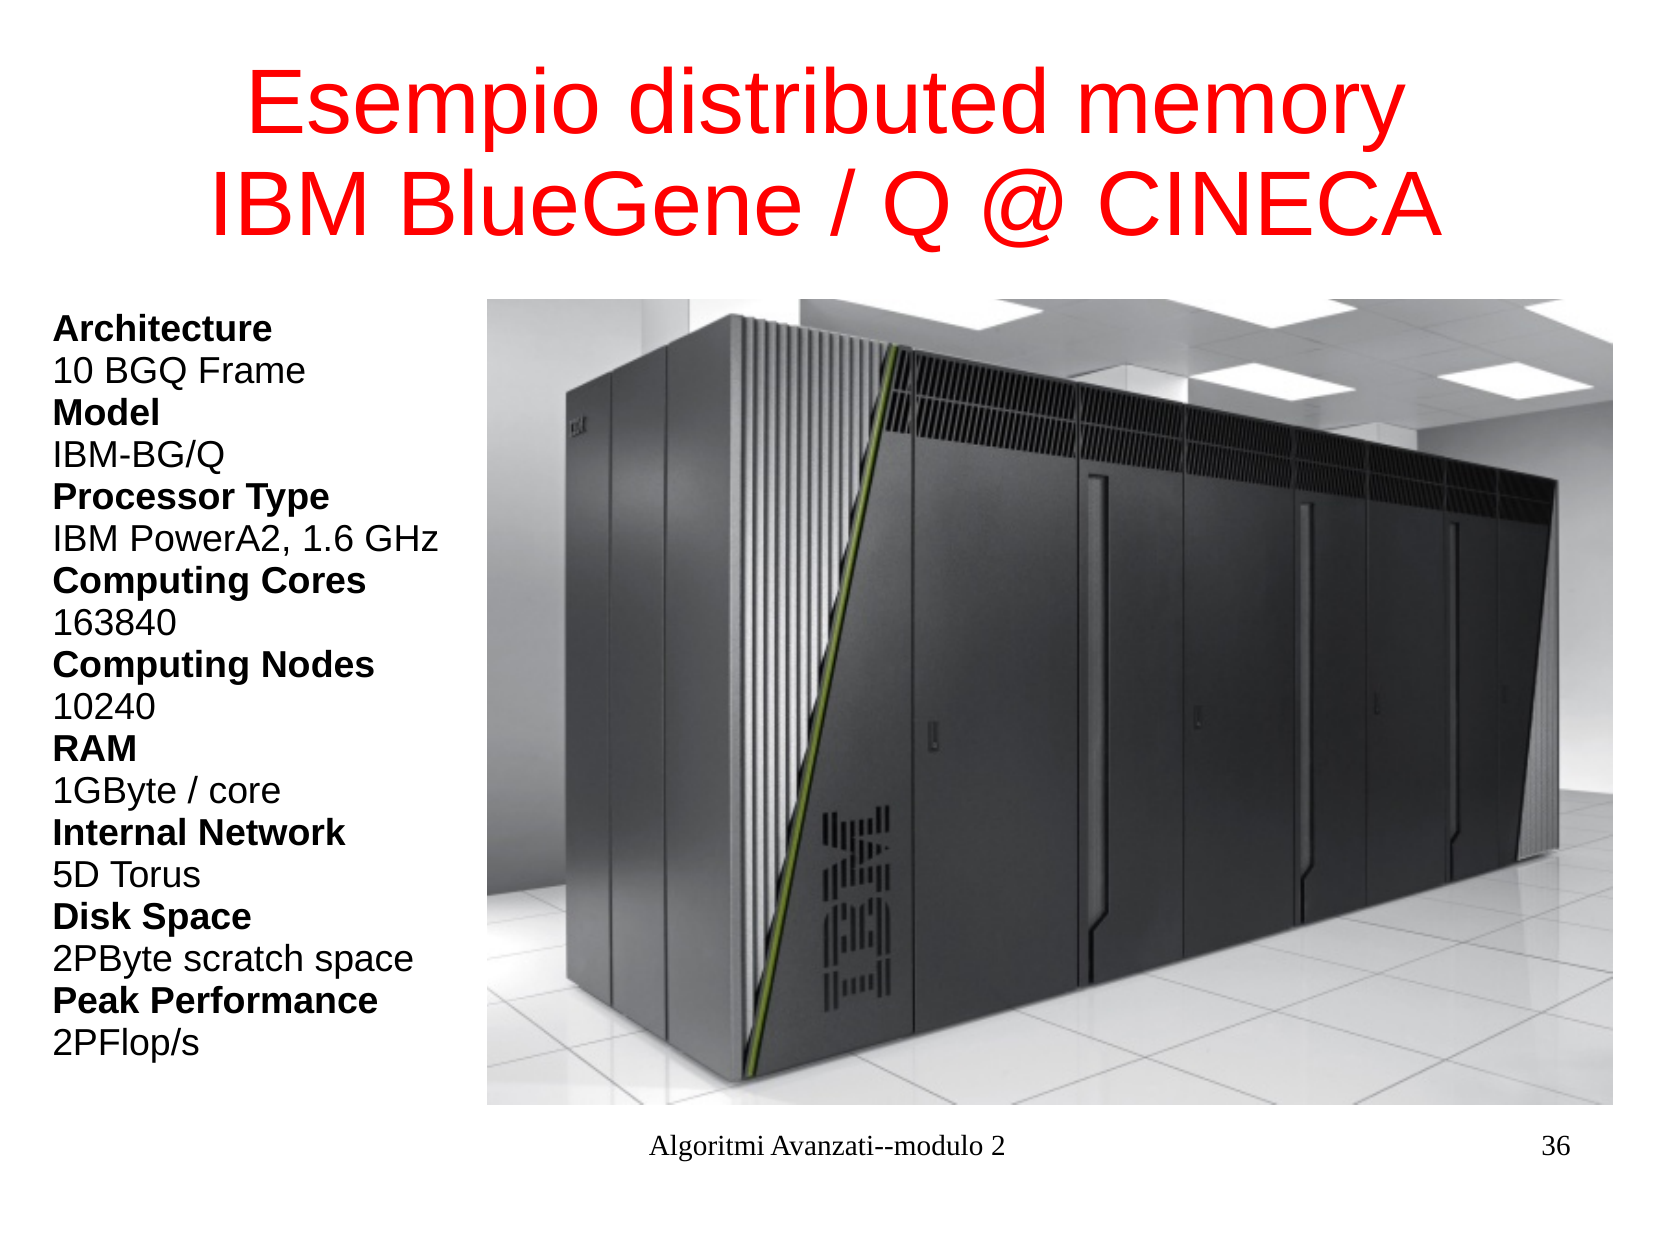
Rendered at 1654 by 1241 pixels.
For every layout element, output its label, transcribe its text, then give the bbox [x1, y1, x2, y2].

picture [487, 299, 1613, 1105]
title Esempio distributed memory IBM BlueGene / Q @ CINECA [82, 49, 1571, 257]
text_box Architecture 10 BGQ Frame Model IBM-BG/Q Processor Type IBM PowerA2, 1.6 GHz Computing Cores 163840 Computing Nodes 10240 RAM 1GByte / core Internal Network 5D Torus Disk Space 2PByte scratch space Peak Performance 2PFlop/s [37, 300, 638, 1071]
